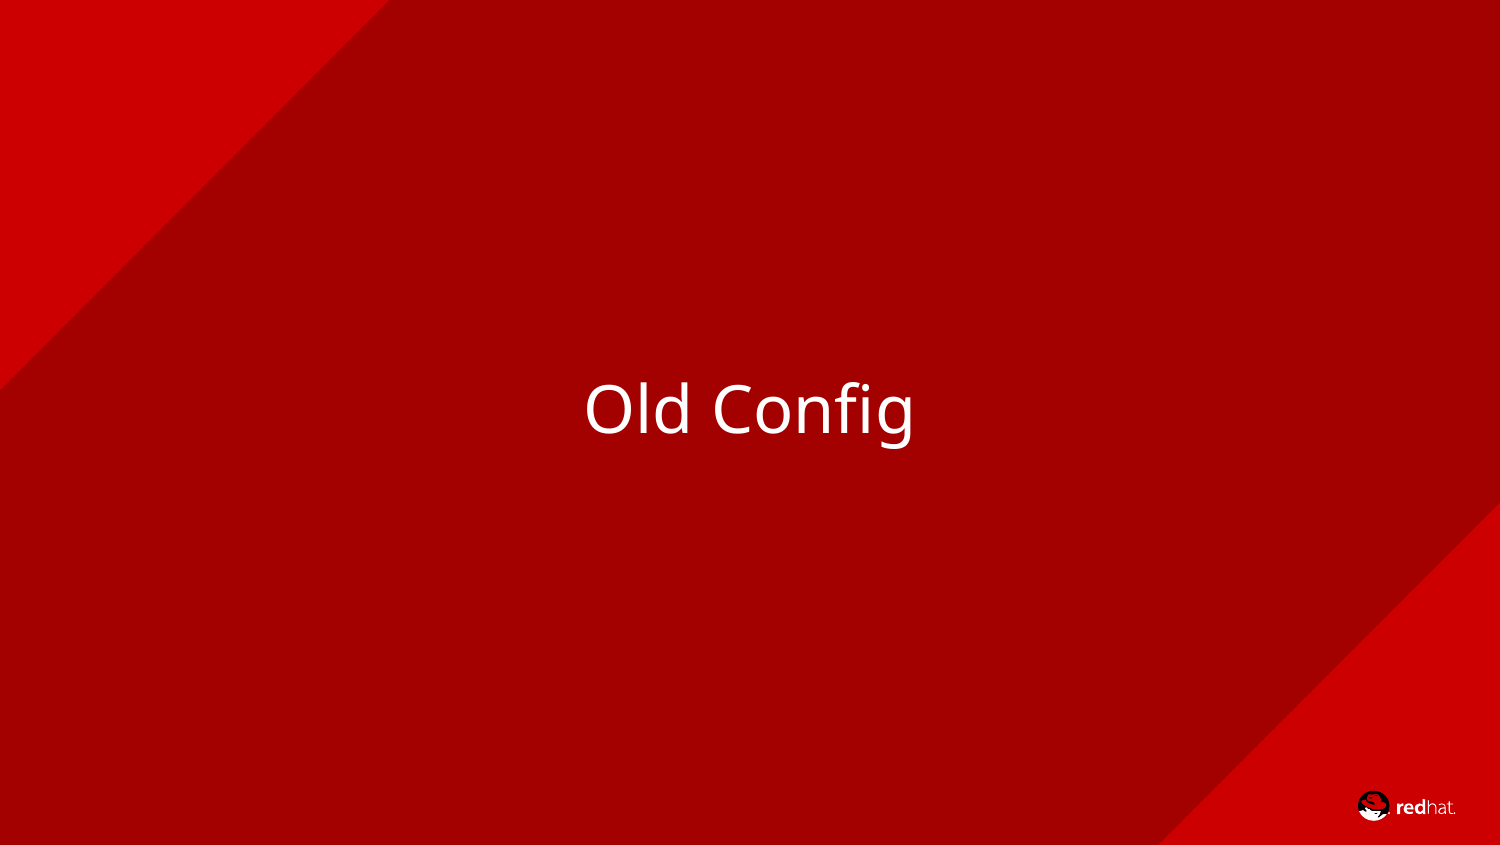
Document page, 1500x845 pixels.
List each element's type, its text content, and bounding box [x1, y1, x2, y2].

title Old Config [112, 330, 1388, 486]
picture [0, 0, 1500, 845]
